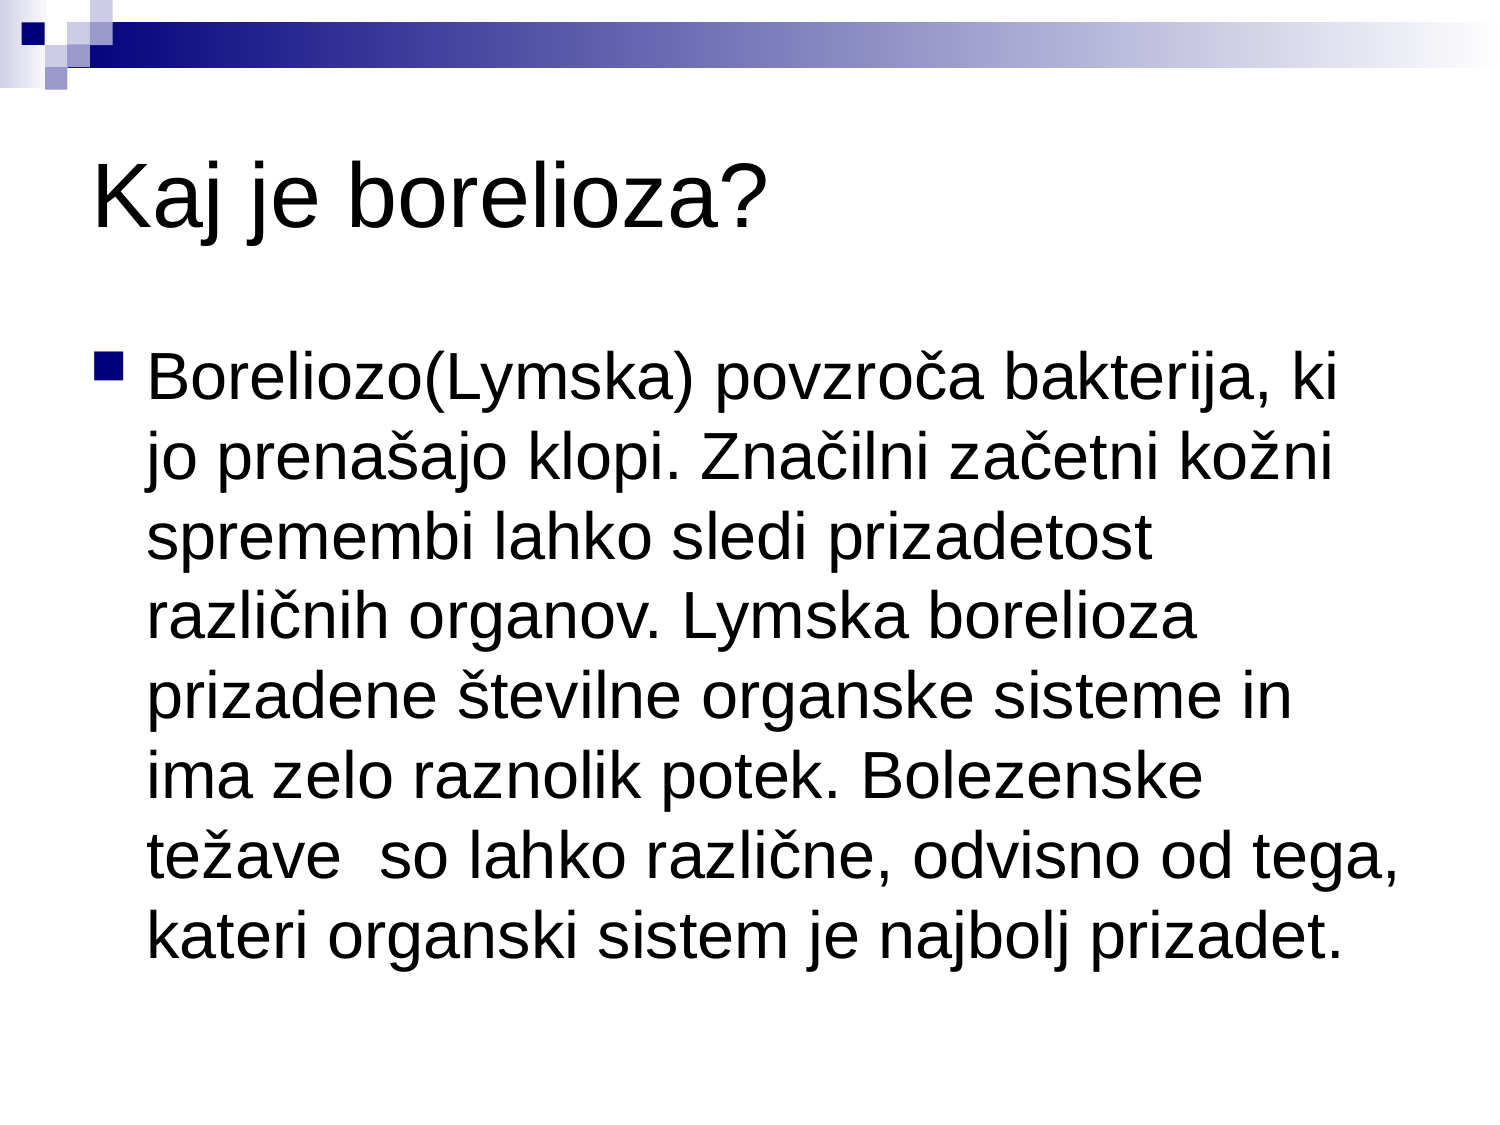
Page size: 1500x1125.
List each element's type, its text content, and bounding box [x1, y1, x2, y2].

title Kaj je borelioza? [76, 78, 1427, 304]
list Boreliozo(Lymska) povzroča bakterija, ki jo prenašajo klopi. Značilni začetni kožni spremembi lahko sledi prizadetost različnih organov. Lymska borelioza prizadene številne organske sisteme in ima zelo raznolik potek. Bolezenske težave so lahko različne, odvisno od tega, kateri organski sistem je najbolj prizadet. [75, 324, 1425, 963]
